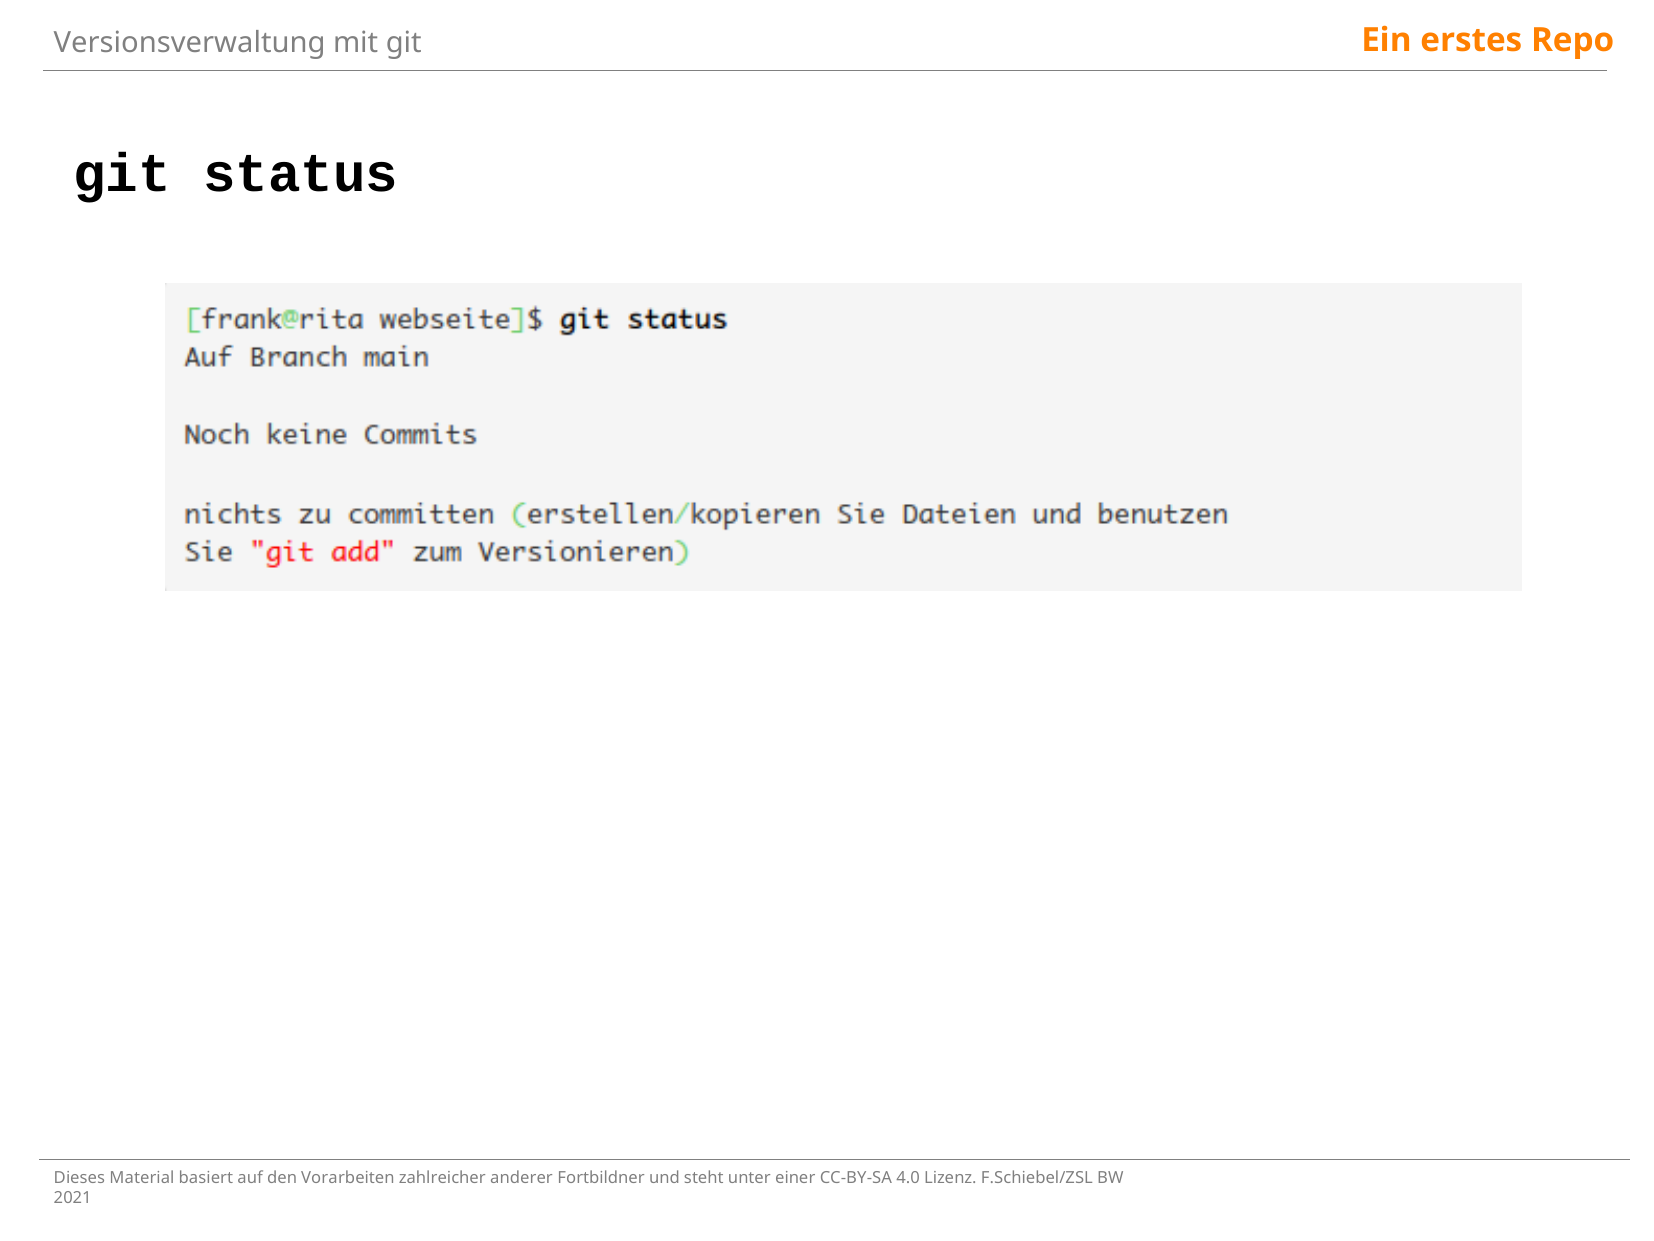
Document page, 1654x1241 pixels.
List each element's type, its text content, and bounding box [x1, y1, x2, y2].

picture [165, 283, 1522, 591]
text_box Versionsverwaltung mit git [39, 15, 1315, 79]
text_box Ein erstes Repo [1346, 10, 1623, 66]
text_box git status [58, 129, 1571, 1073]
